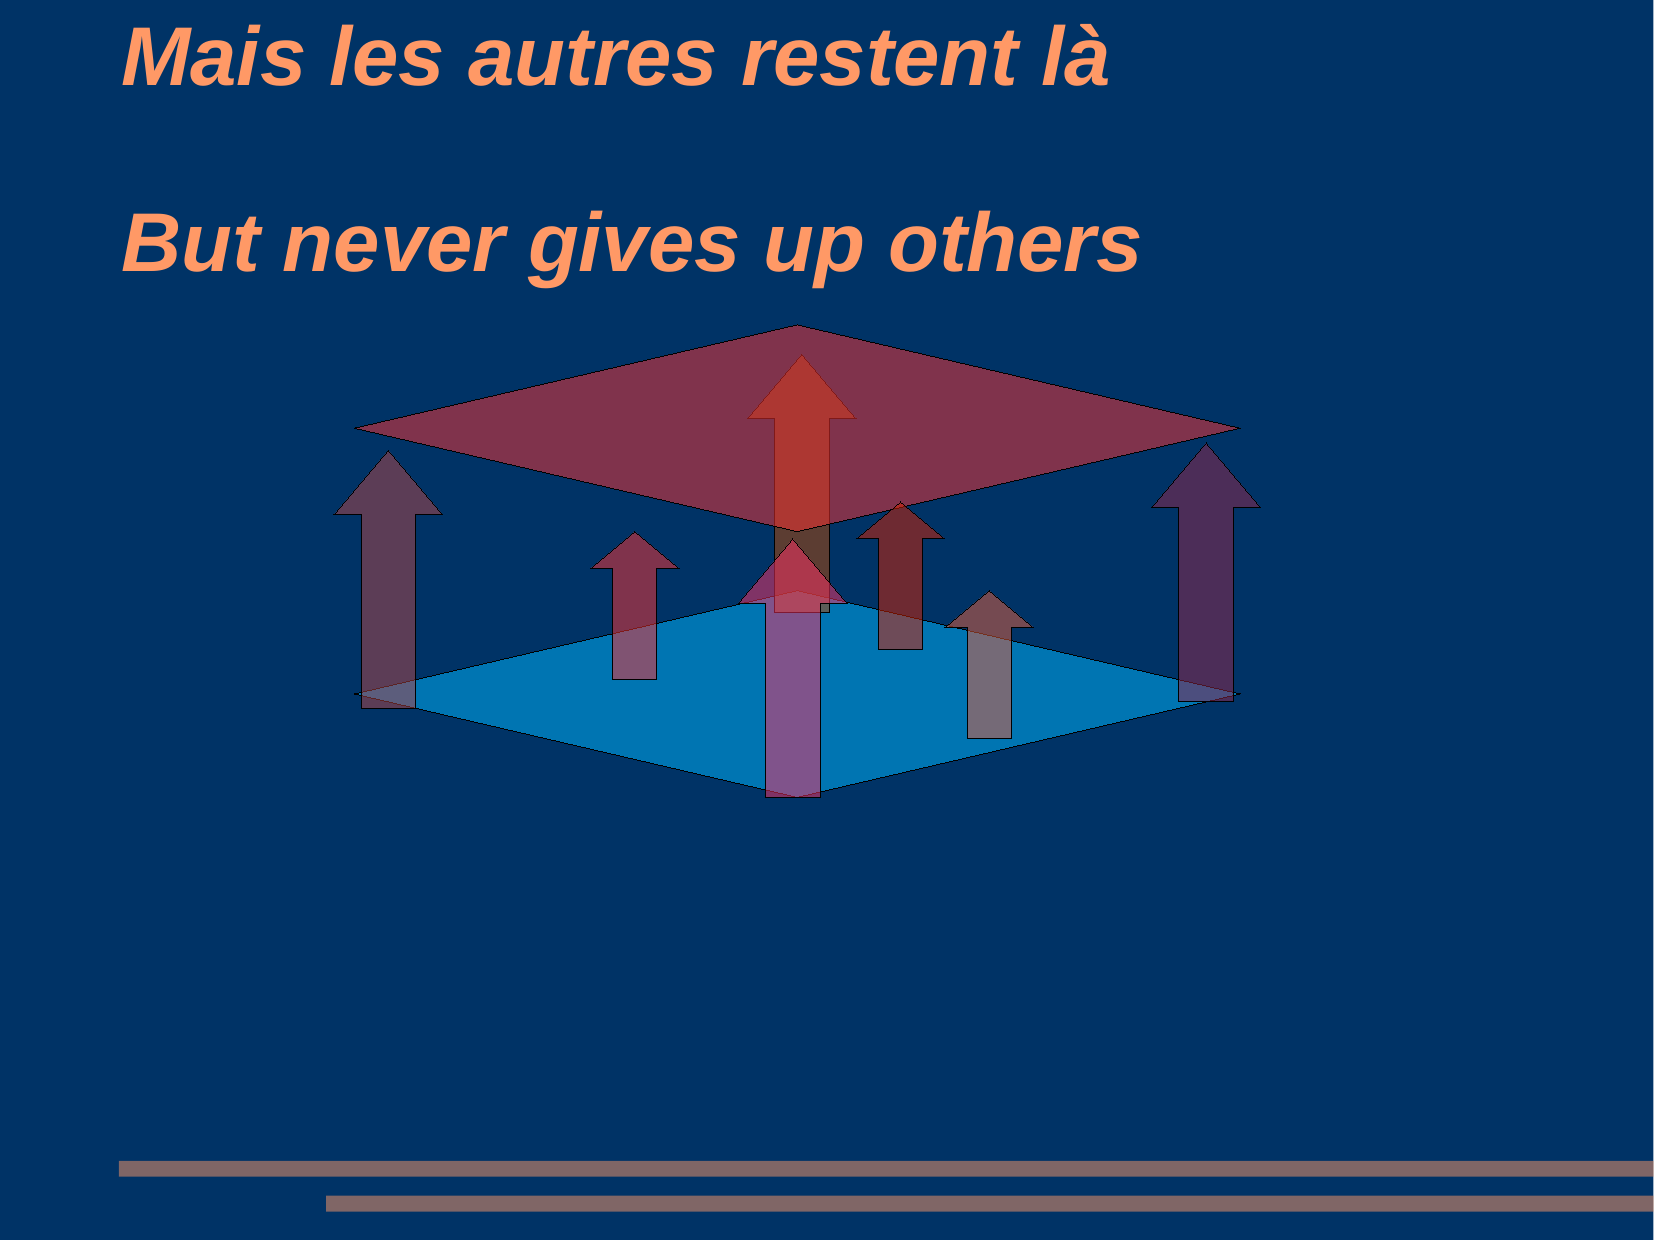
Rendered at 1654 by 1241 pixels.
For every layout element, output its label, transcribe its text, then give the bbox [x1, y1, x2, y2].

text_box [333, 324, 1261, 798]
title Mais les autres restent là But never gives up others [121, 10, 1534, 290]
